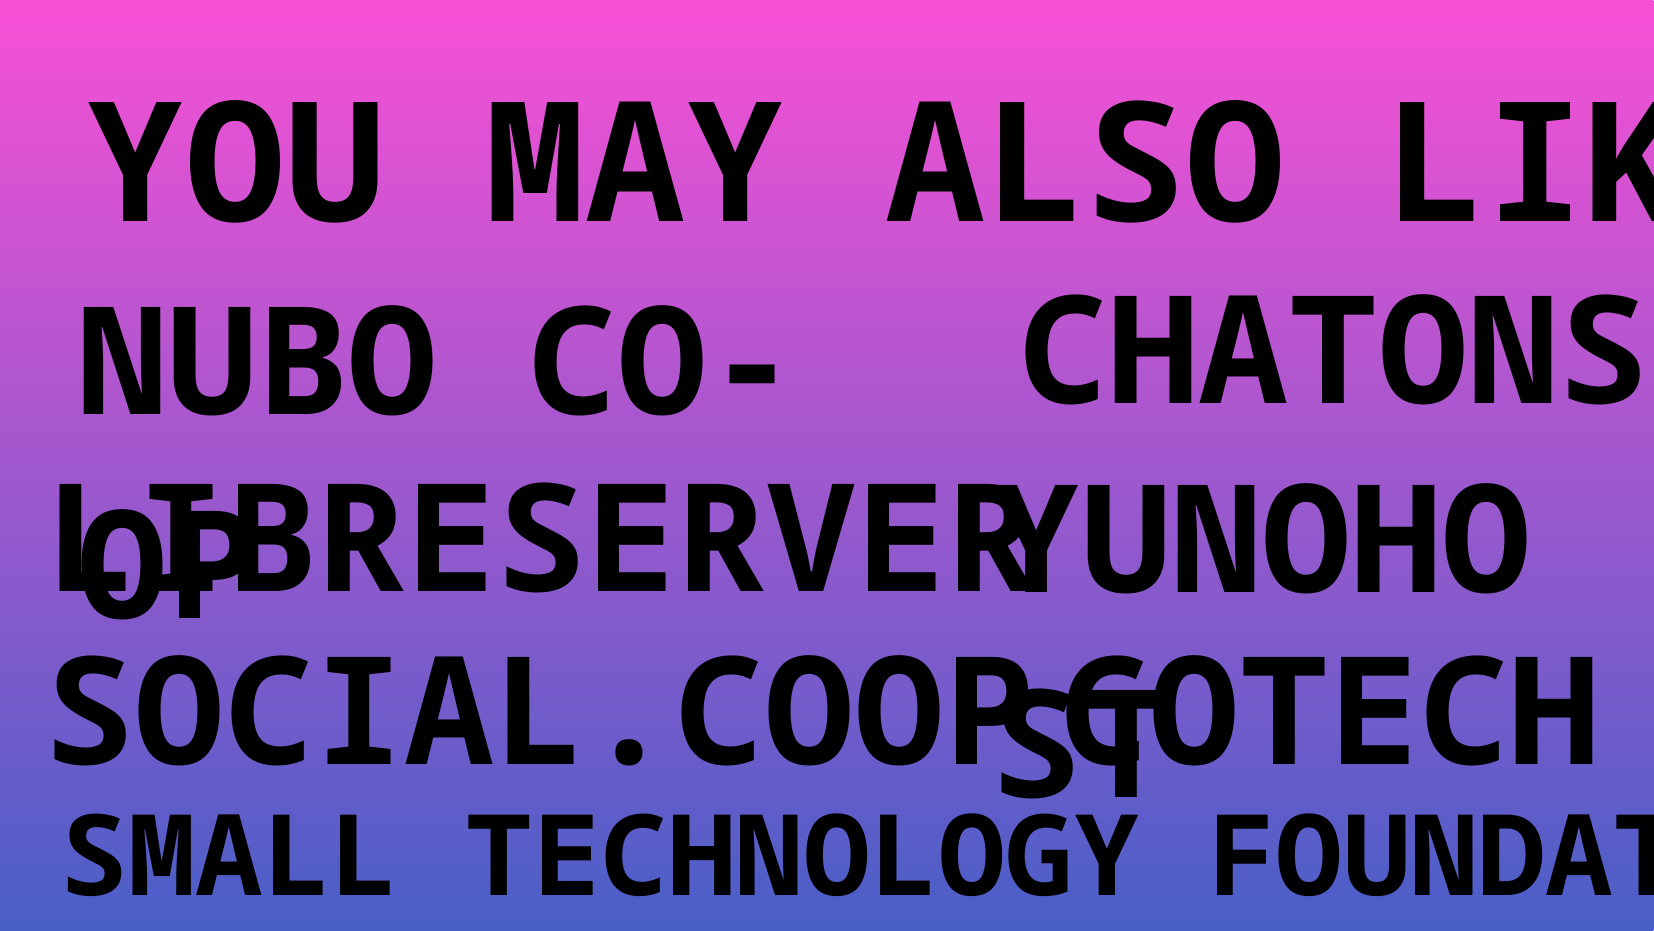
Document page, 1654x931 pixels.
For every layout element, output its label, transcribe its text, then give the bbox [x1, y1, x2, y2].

text_box YUNOHOST [980, 502, 1004, 532]
text_box COTECH [1045, 596, 1525, 763]
text_box SOCIAL.COOP [29, 596, 885, 763]
text_box CHATONS [1003, 236, 1559, 403]
text_box LIBRESERVER [31, 424, 886, 591]
text_box NUBO CO-OP [63, 247, 857, 414]
text_box SMALL TECHNOLOGY FOUNDATION [46, 767, 1595, 897]
text_box YOU MAY ALSO LIKE [70, 35, 1521, 219]
text_box YUNOHOST [976, 425, 1607, 592]
